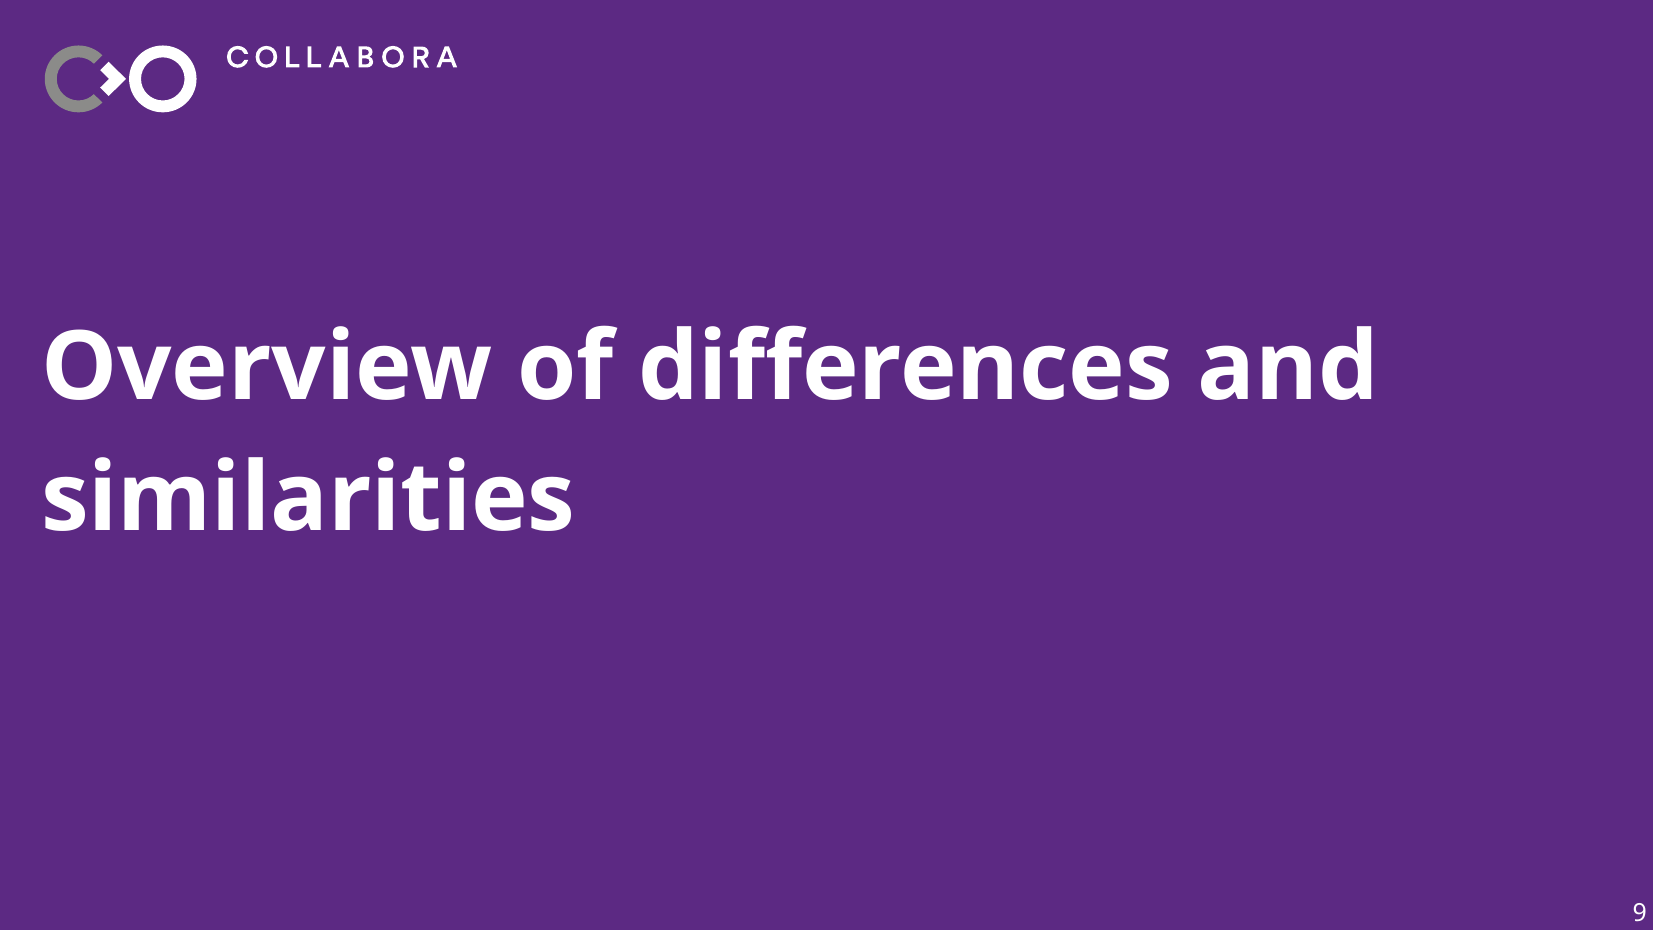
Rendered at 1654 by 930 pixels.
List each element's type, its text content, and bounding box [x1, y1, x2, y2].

title Overview of differences and similarities [41, 297, 1529, 559]
